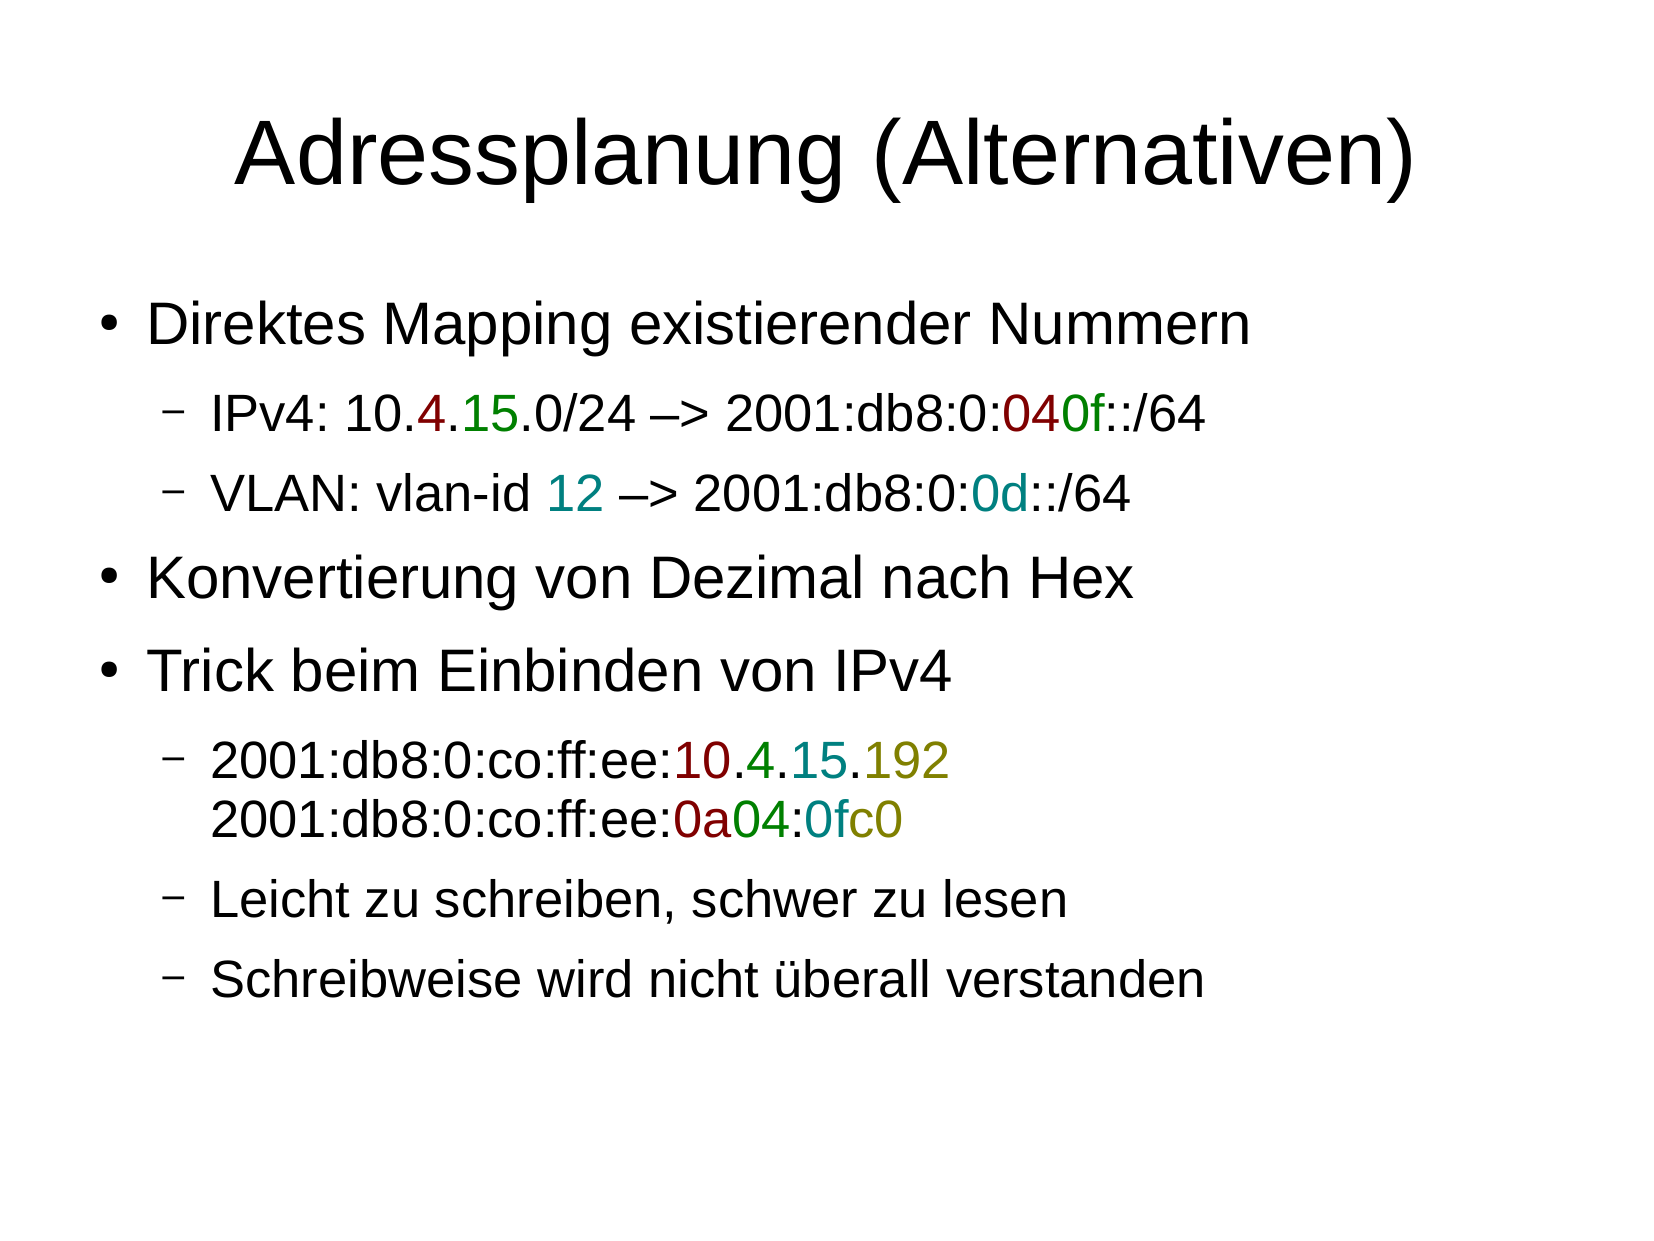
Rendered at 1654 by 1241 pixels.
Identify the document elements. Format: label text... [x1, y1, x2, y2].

title Adressplanung (Alternativen) [82, 49, 1571, 257]
list Direktes Mapping existierender Nummern IPv4: 10.4.15.0/24 –> 2001:db8:0:040f::/64 VLAN: vlan-id 12 –> 2001:db8:0:0d::/64 Konvertierung von Dezimal nach Hex Trick beim Einbinden von IPv4 2001:db8:0:co:ff:ee:10.4.15.192 2001:db8:0:co:ff:ee:0a04:0fc0 Leicht zu schreiben, schwer zu lesen Schreibweise wird nicht überall verstanden [82, 290, 1571, 1010]
